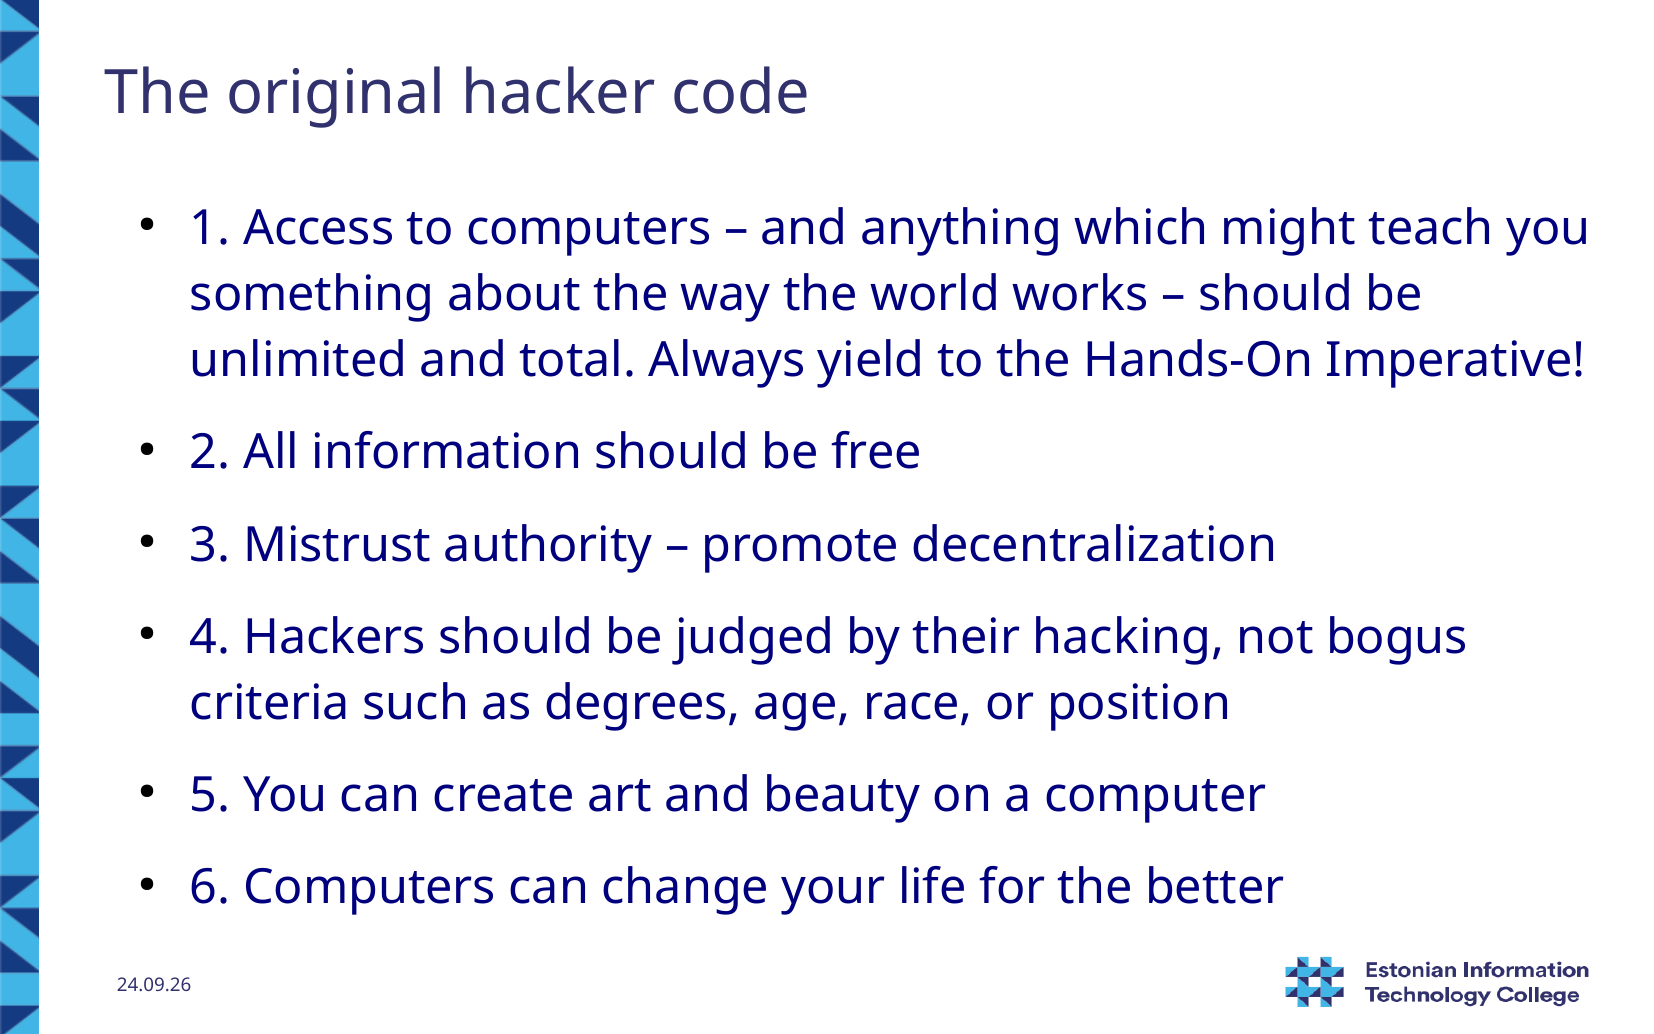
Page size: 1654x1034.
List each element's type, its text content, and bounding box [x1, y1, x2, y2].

list 1. Access to computers – and anything which might teach you something about the way the world works – should be unlimited and total. Always yield to the Hands-On Imperative! 2. All information should be free 3. Mistrust authority – promote decentralization 4. Hackers should be judged by their hacking, not bogus criteria such as degrees, age, race, or position 5. You can create art and beauty on a computer 6. Computers can change your life for the better [121, 192, 1625, 932]
title The original hacker code [104, 17, 1388, 162]
